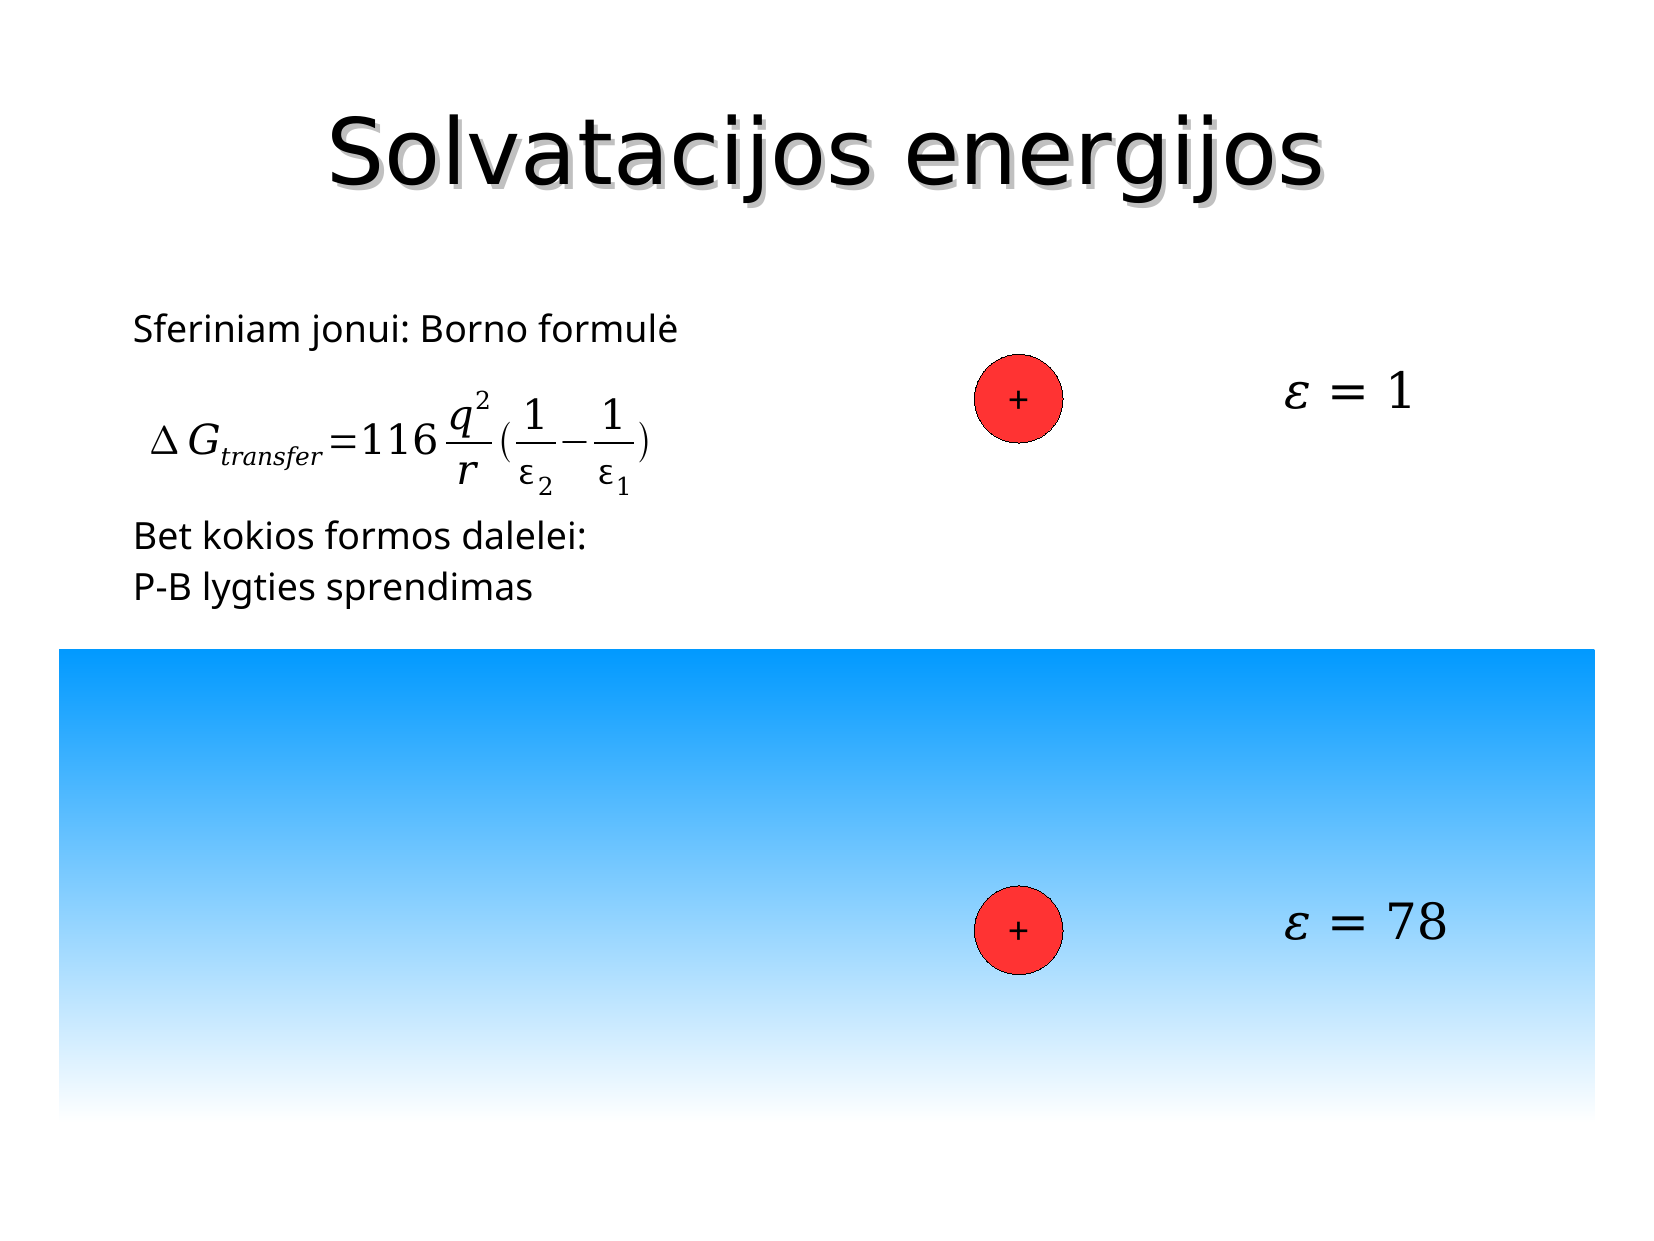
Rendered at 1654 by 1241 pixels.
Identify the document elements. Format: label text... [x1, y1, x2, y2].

text_box [59, 649, 1595, 1123]
text_box Sferiniam jonui: Borno formulė [118, 295, 857, 356]
title Solvatacijos energijos [82, 49, 1571, 257]
chart [144, 385, 658, 501]
text_box ε = 1 [1269, 354, 1447, 428]
text_box + [974, 885, 1064, 975]
text_box + [974, 354, 1064, 444]
text_box Bet kokios formos dalelei: P-B lygties sprendimas [118, 502, 857, 608]
text_box ε = 78 [1269, 885, 1506, 959]
